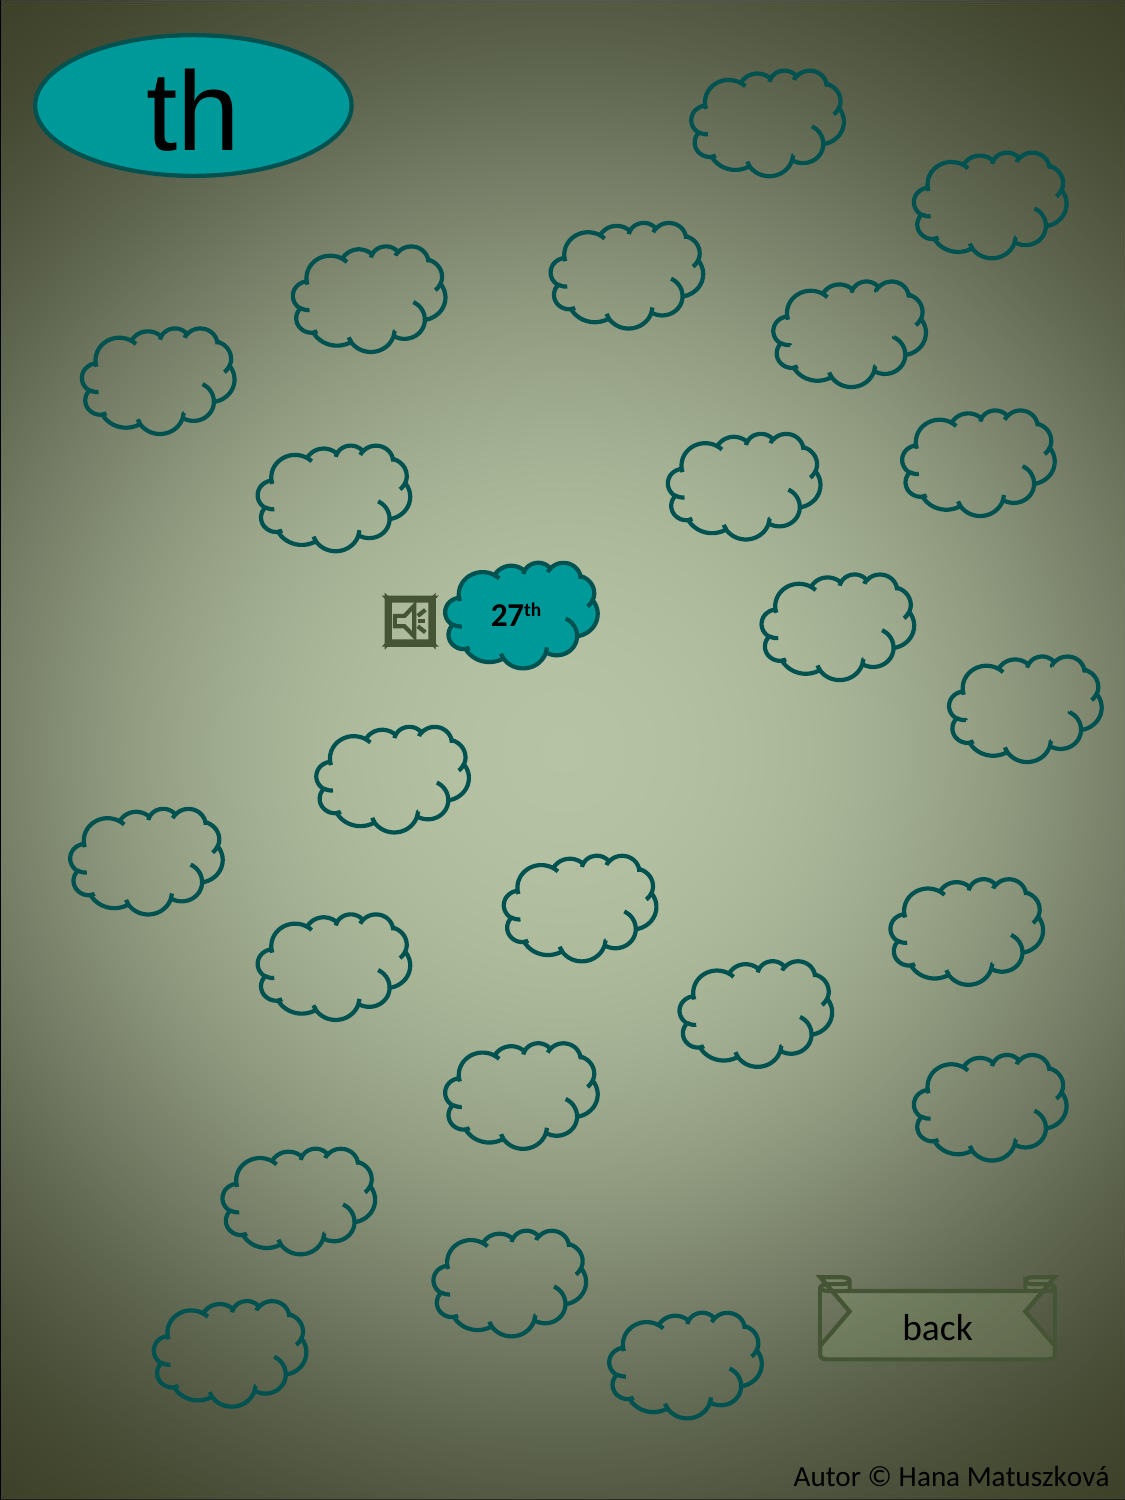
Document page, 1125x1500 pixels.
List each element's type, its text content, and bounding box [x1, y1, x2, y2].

picture [0, 0, 1125, 1500]
text_box th [35, 35, 352, 176]
text_box back [820, 1277, 1055, 1360]
text_box Autor © Hana Matuszková [778, 1449, 1125, 1500]
text_box 27th [445, 562, 598, 669]
